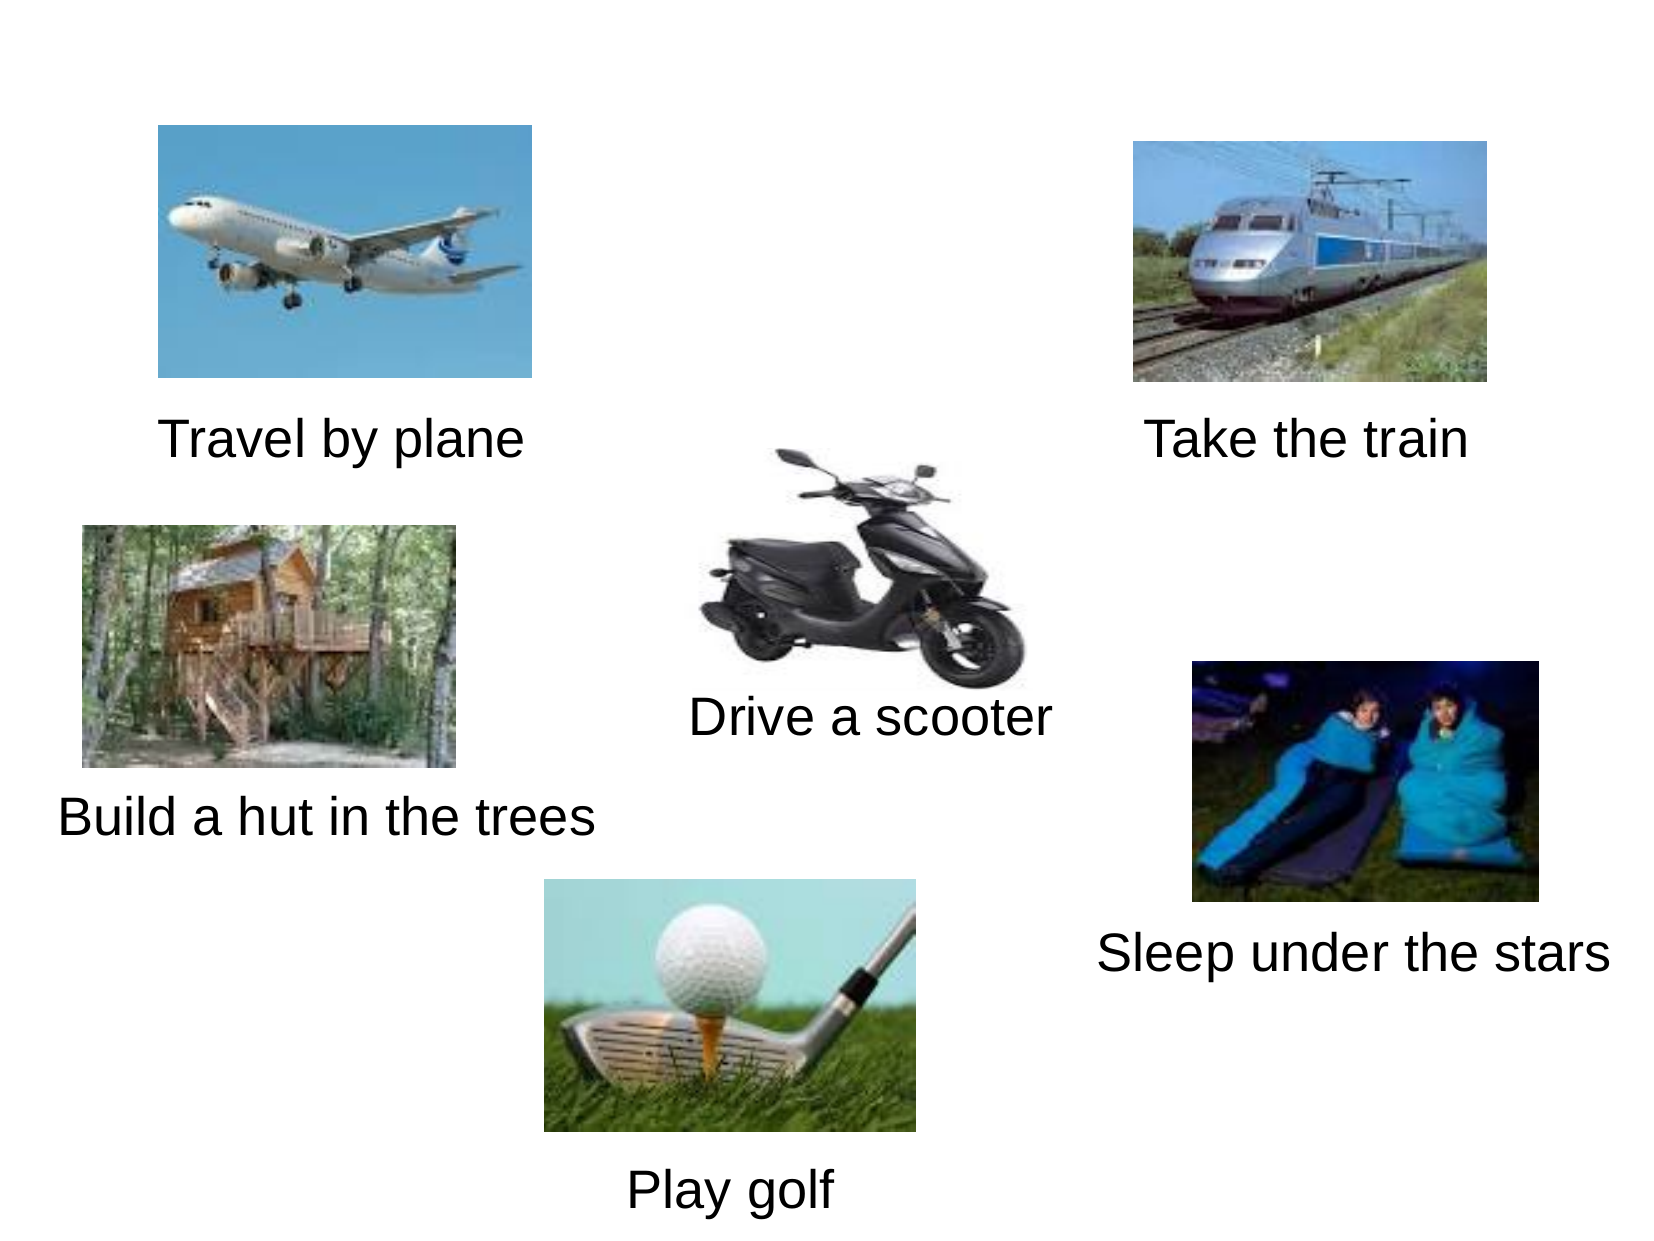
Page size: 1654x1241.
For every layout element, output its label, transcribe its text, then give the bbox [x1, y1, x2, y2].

text_box Play golf [611, 1151, 850, 1227]
picture [678, 448, 1052, 678]
picture [158, 125, 532, 378]
text_box Travel by plane [142, 400, 541, 477]
picture [1133, 141, 1487, 382]
text_box Drive a scooter [674, 678, 1129, 754]
picture [544, 879, 916, 1133]
picture [1192, 661, 1539, 902]
text_box Take the train [1128, 400, 1484, 477]
text_box Build a hut in the trees [42, 778, 611, 855]
text_box Sleep under the stars [1081, 914, 1627, 991]
picture [82, 525, 456, 768]
